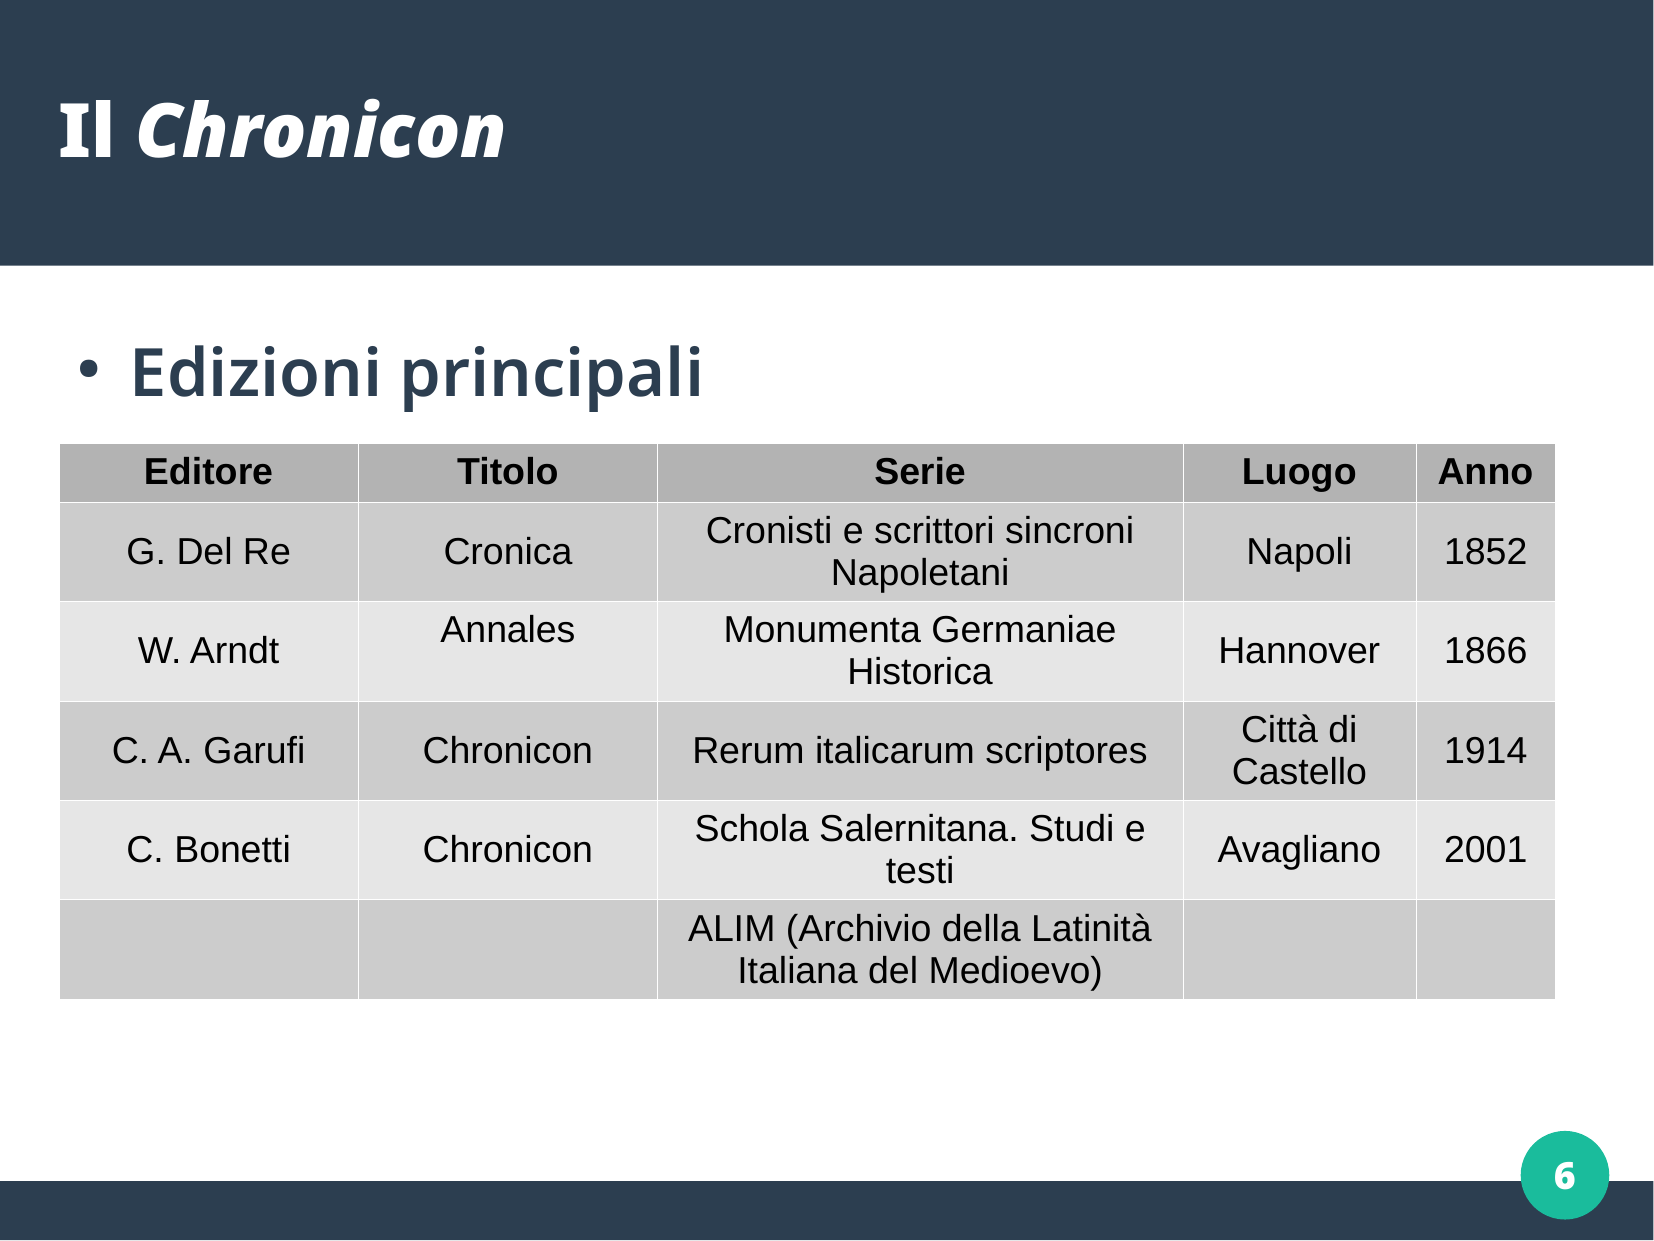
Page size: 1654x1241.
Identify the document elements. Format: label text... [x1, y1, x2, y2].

list Edizioni principali [59, 324, 1595, 1152]
title Il Chronicon [59, 49, 1595, 207]
